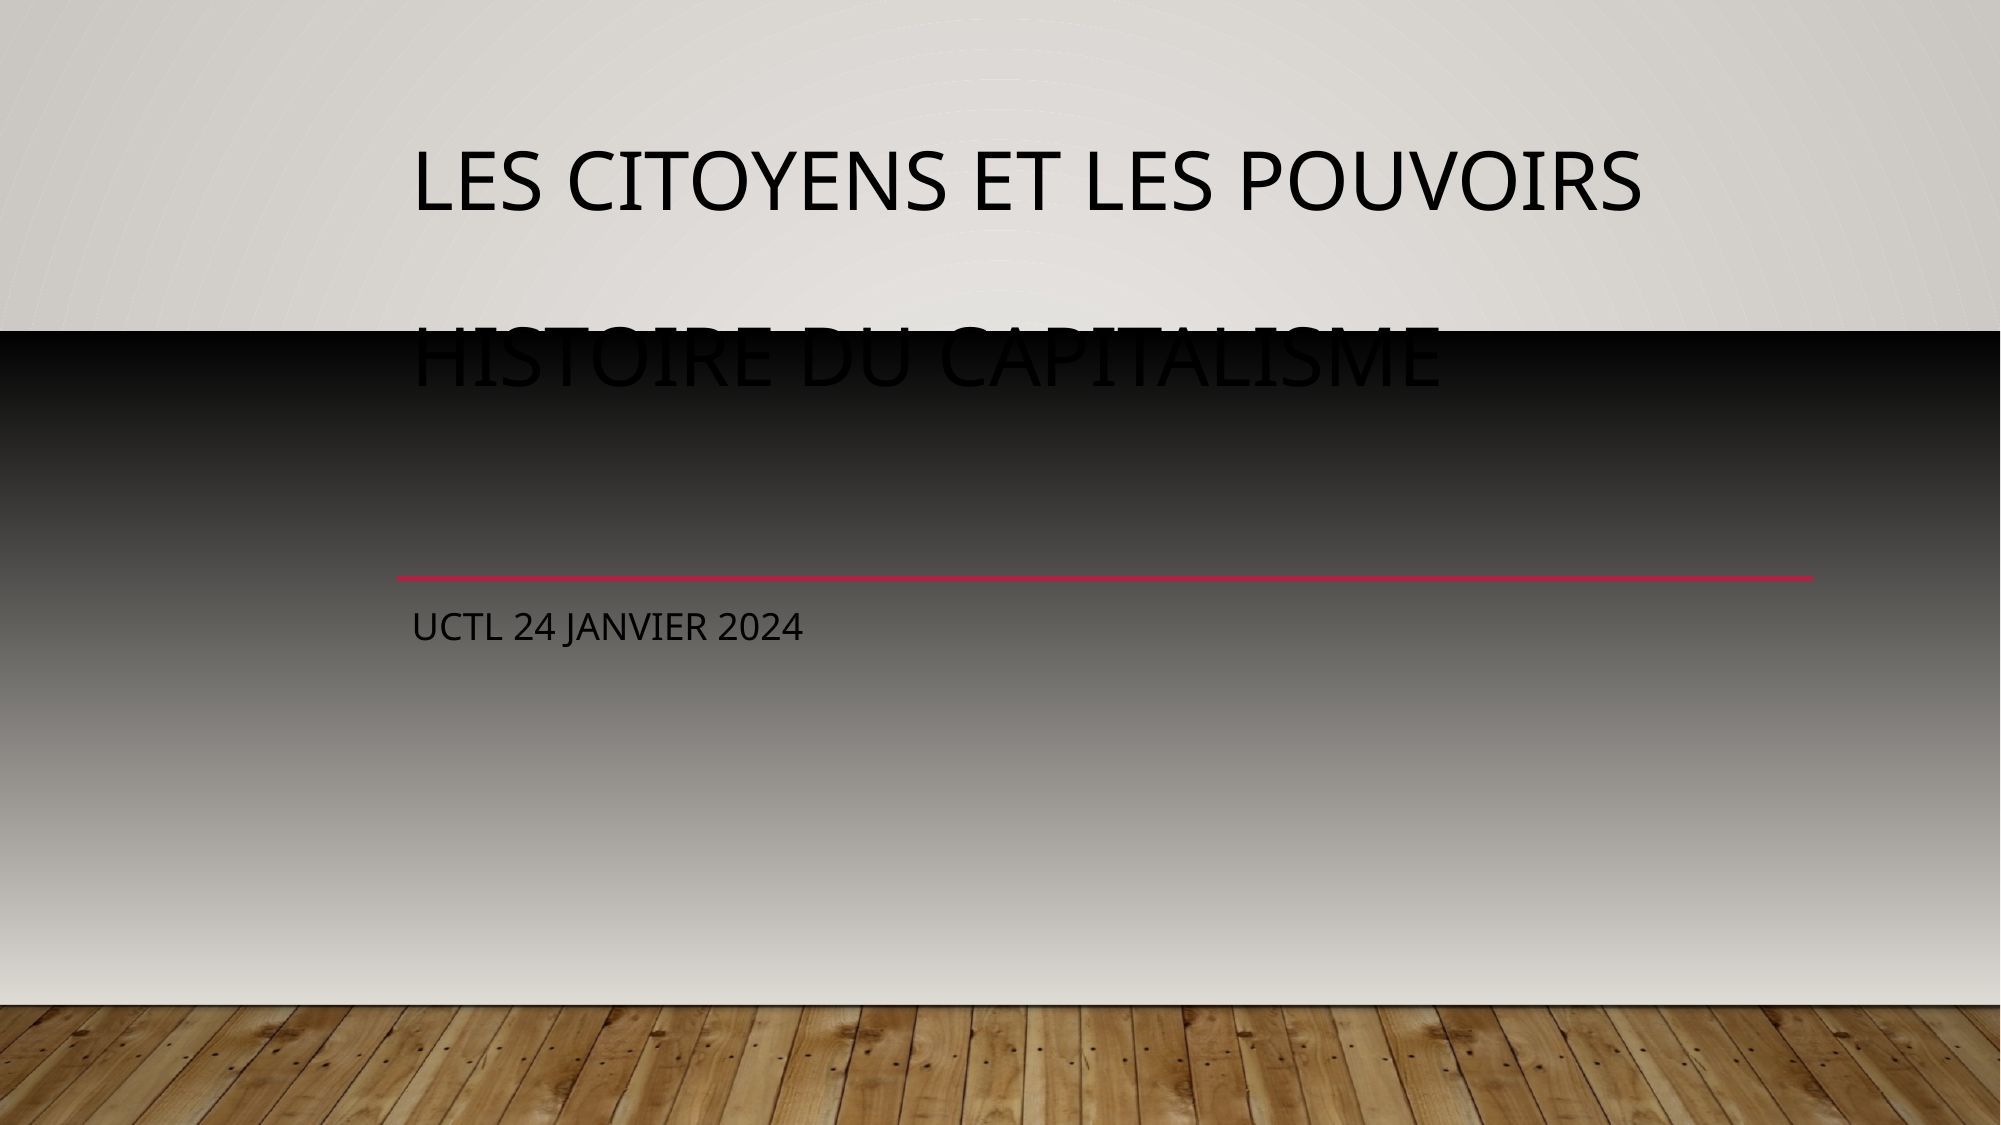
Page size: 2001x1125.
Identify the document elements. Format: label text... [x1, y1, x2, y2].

subtitle UCTL 24 janvier 2024 [396, 579, 1814, 740]
title Les citoyens et les pouvoirs Histoire du capitalisme [396, 131, 1814, 549]
